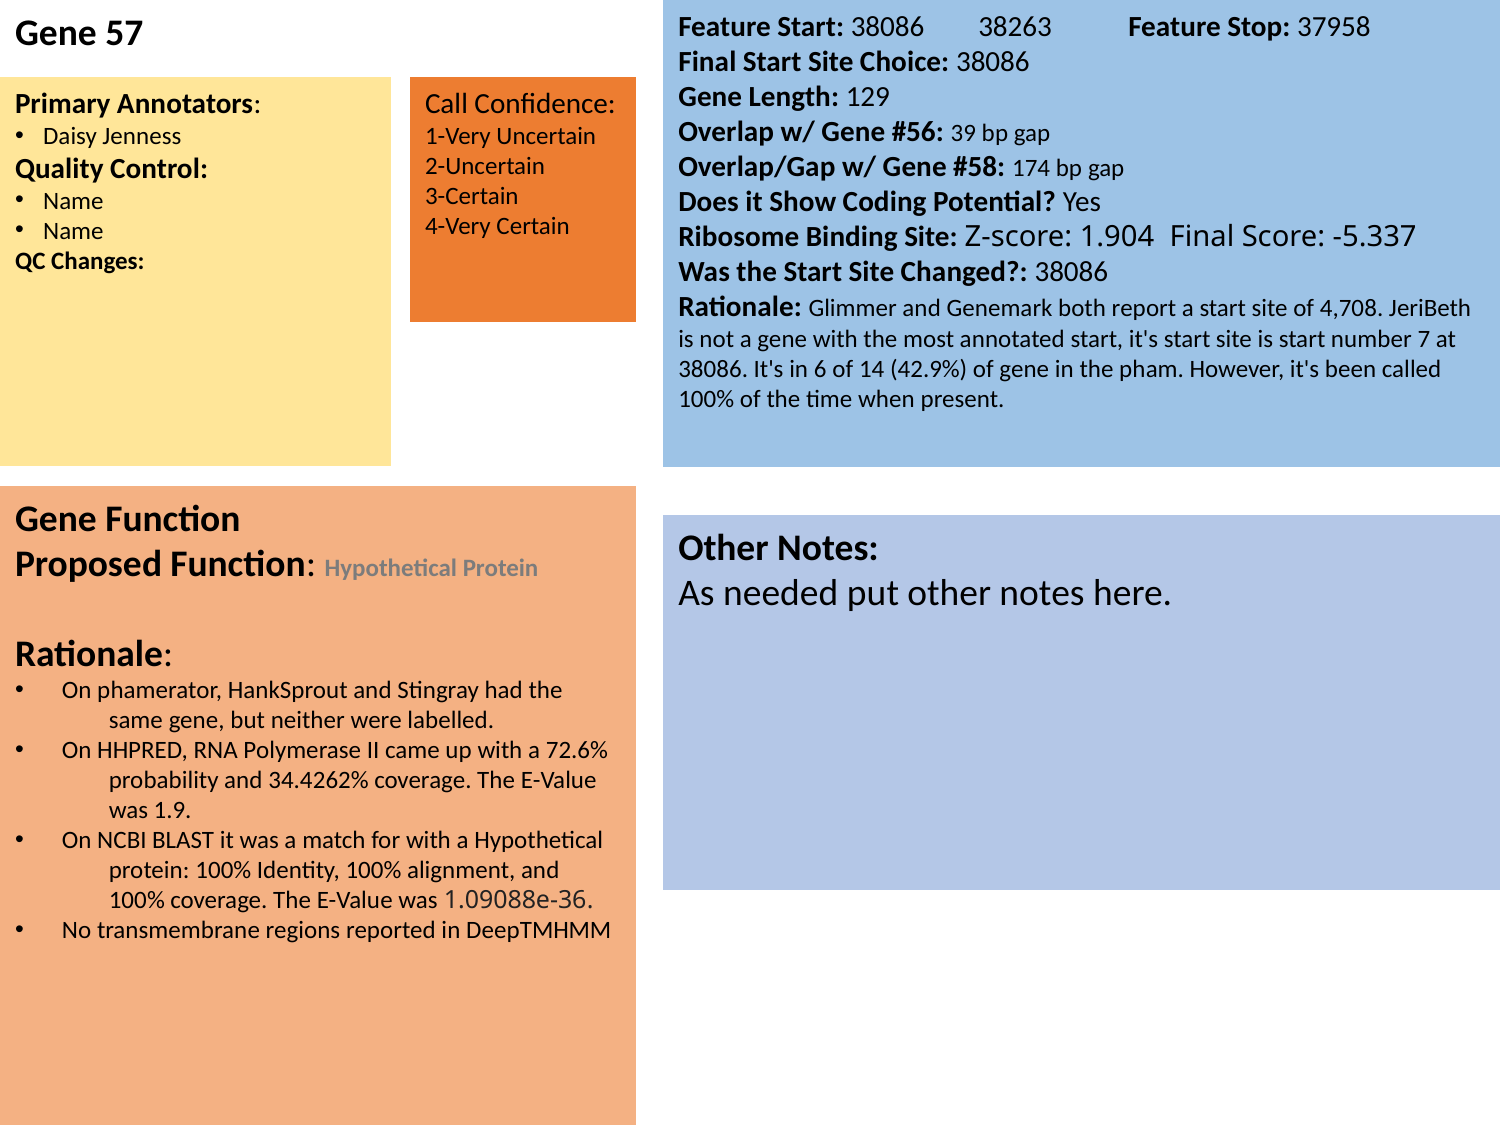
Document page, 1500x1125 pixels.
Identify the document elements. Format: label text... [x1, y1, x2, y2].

text_box Other Notes: As needed put other notes here. [663, 515, 1500, 890]
text_box Call Confidence: 1-Very Uncertain 2-Uncertain 3-Certain 4-Very Certain [410, 77, 636, 322]
text_box Gene Function Proposed Function: Hypothetical Protein Rationale: On phamerator, HankSprout and Stingray had the same gene, but neither were labelled. On HHPRED, RNA Polymerase II came up with a 72.6% probability and 34.4262% coverage. The E-Value was 1.9. On NCBI BLAST it was a match for with a Hypothetical protein: 100% Identity, 100% alignment, and 100% coverage. The E-Value was 1.09088e-36. No transmembrane regions reported in DeepTMHMM [0, 486, 636, 1125]
text_box Gene 57 [0, 0, 160, 61]
text_box Primary Annotators: Daisy Jenness Quality Control: Name Name QC Changes: [0, 77, 391, 466]
text_box Feature Start: 38086 38263 Feature Stop: 37958 Final Start Site Choice: 38086 Gene Length: 129 Overlap w/ Gene #56: 39 bp gap Overlap/Gap w/ Gene #58: 174 bp gap Does it Show Coding Potential? Yes Ribosome Binding Site: Z-score: 1.904 Final Score: -5.337 Was the Start Site Changed?: 38086 Rationale: Glimmer and Genemark both report a start site of 4,708. JeriBeth is not a gene with the most annotated start, it's start site is start number 7 at 38086. It's in 6 of 14 (42.9%) of gene in the pham. However, it's been called 100% of the time when present. [663, 0, 1500, 467]
